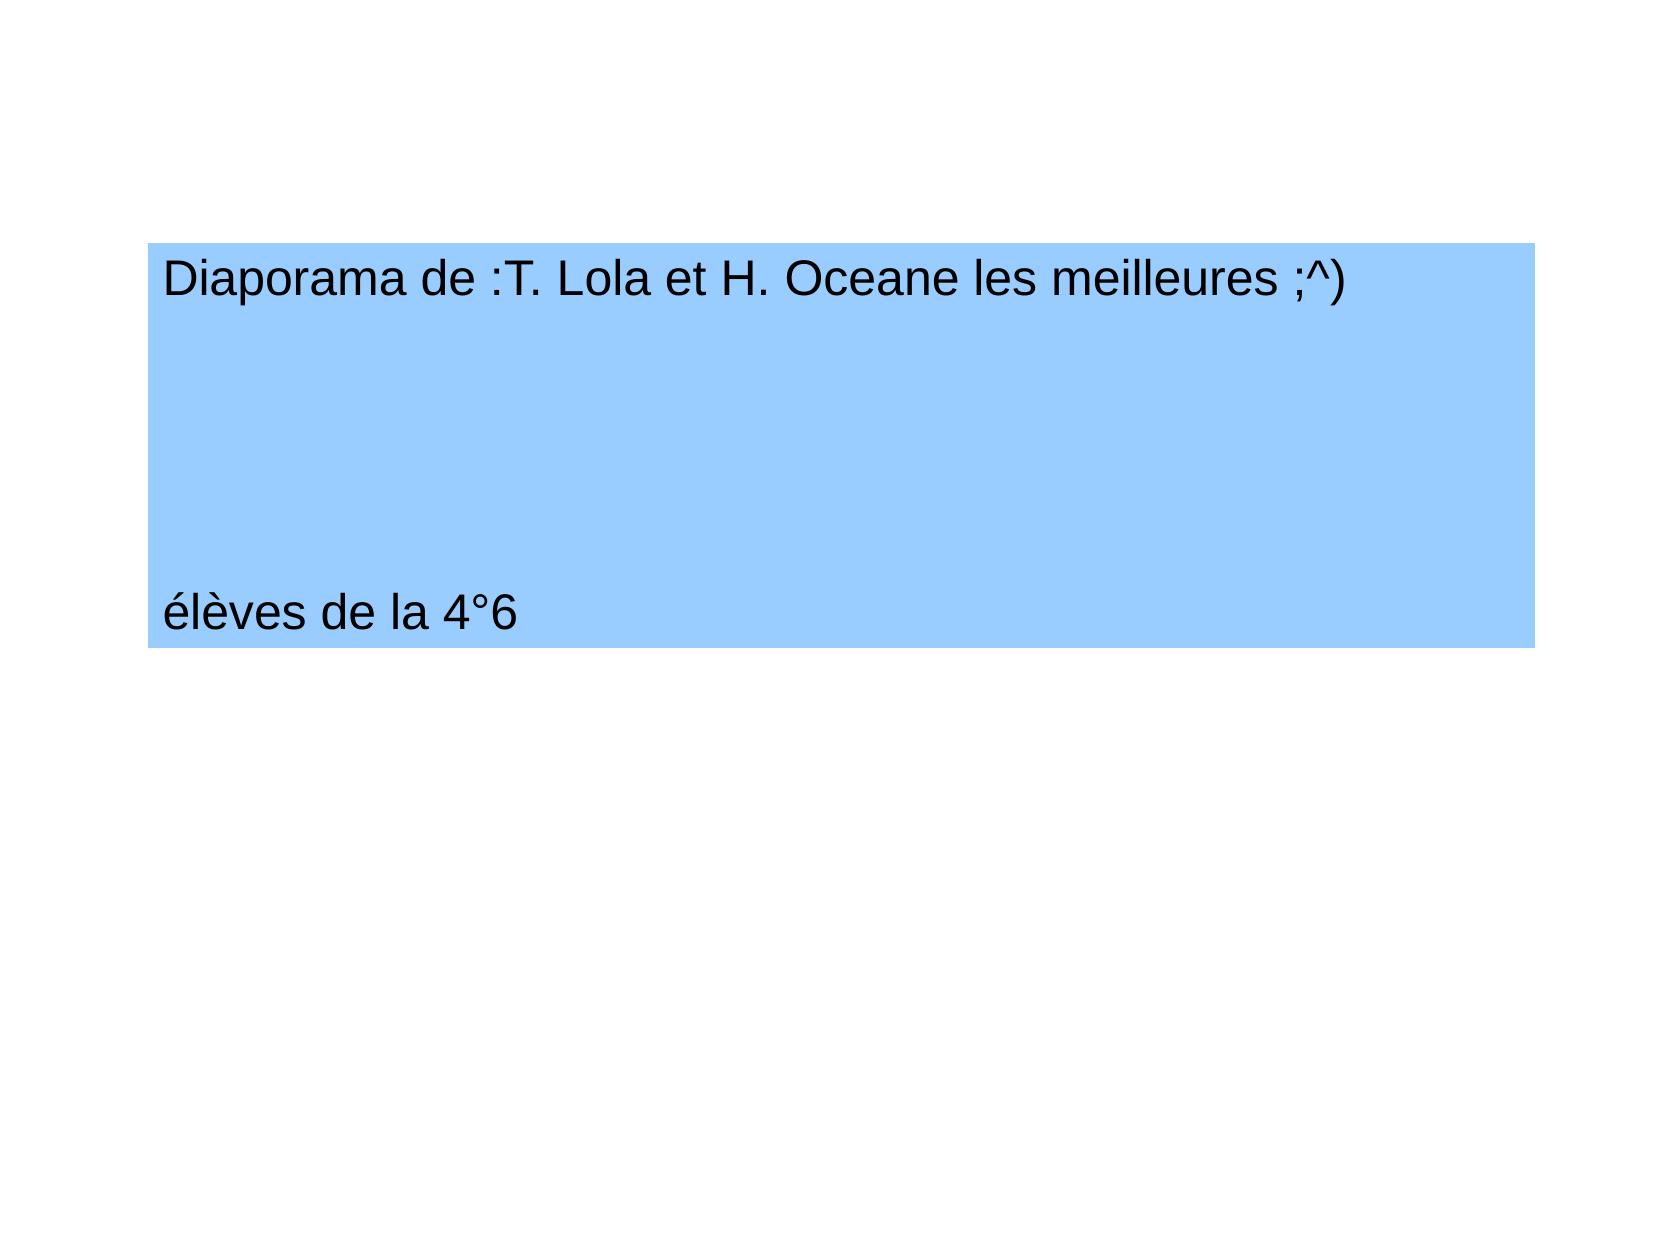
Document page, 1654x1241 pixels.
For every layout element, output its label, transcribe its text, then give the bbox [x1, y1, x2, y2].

table_header Diaporama de :T. Lola et H. Oceane les meilleures ;^) élèves de la 4°6 [148, 243, 1535, 648]
